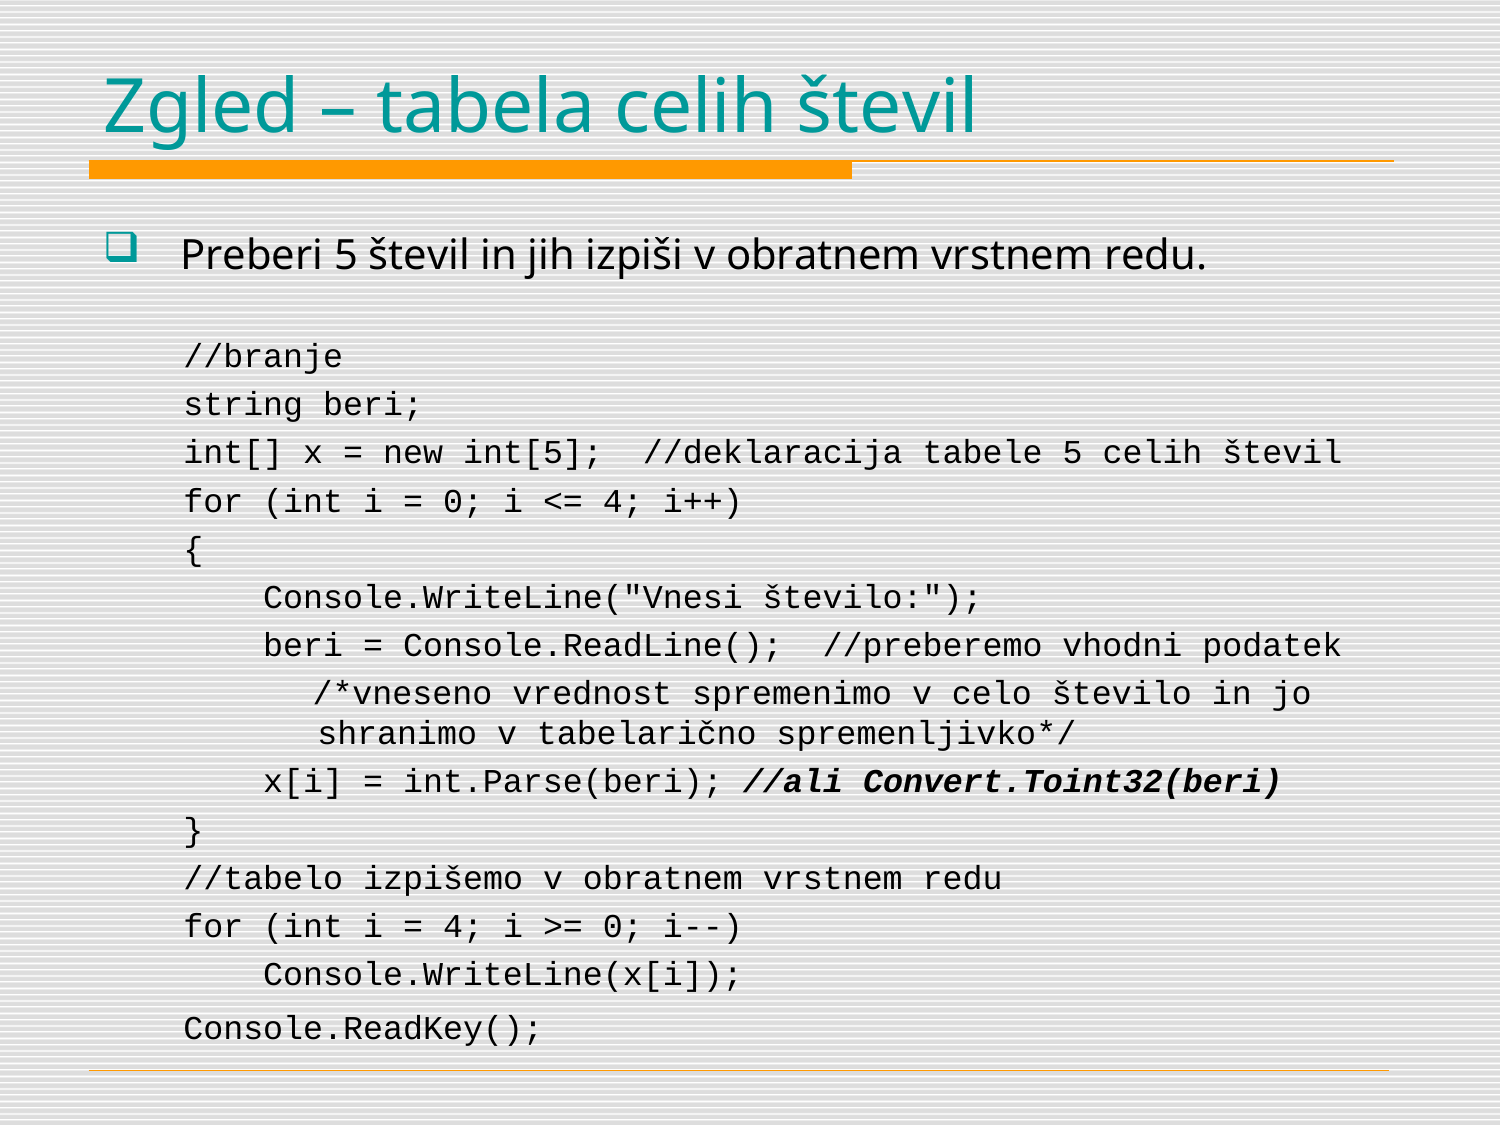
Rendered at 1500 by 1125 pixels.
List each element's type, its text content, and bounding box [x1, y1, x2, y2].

title Zgled – tabela celih števil [88, 42, 1401, 155]
picture [0, 0, 1500, 1125]
list Preberi 5 števil in jih izpiši v obratnem vrstnem redu. //branje string beri; int[] x = new int[5]; //deklaracija tabele 5 celih števil for (int i = 0; i <= 4; i++) { Console.WriteLine("Vnesi število:"); beri = Console.ReadLine(); //preberemo vhodni podatek /*vneseno vrednost spremenimo v celo število in jo shranimo v tabelarično spremenljivko*/ x[i] = int.Parse(beri); //ali Convert.Toint32(beri) } //tabelo izpišemo v obratnem vrstnem redu for (int i = 4; i >= 0; i--) Console.WriteLine(x[i]); Console.ReadKey(); [88, 220, 1471, 1059]
